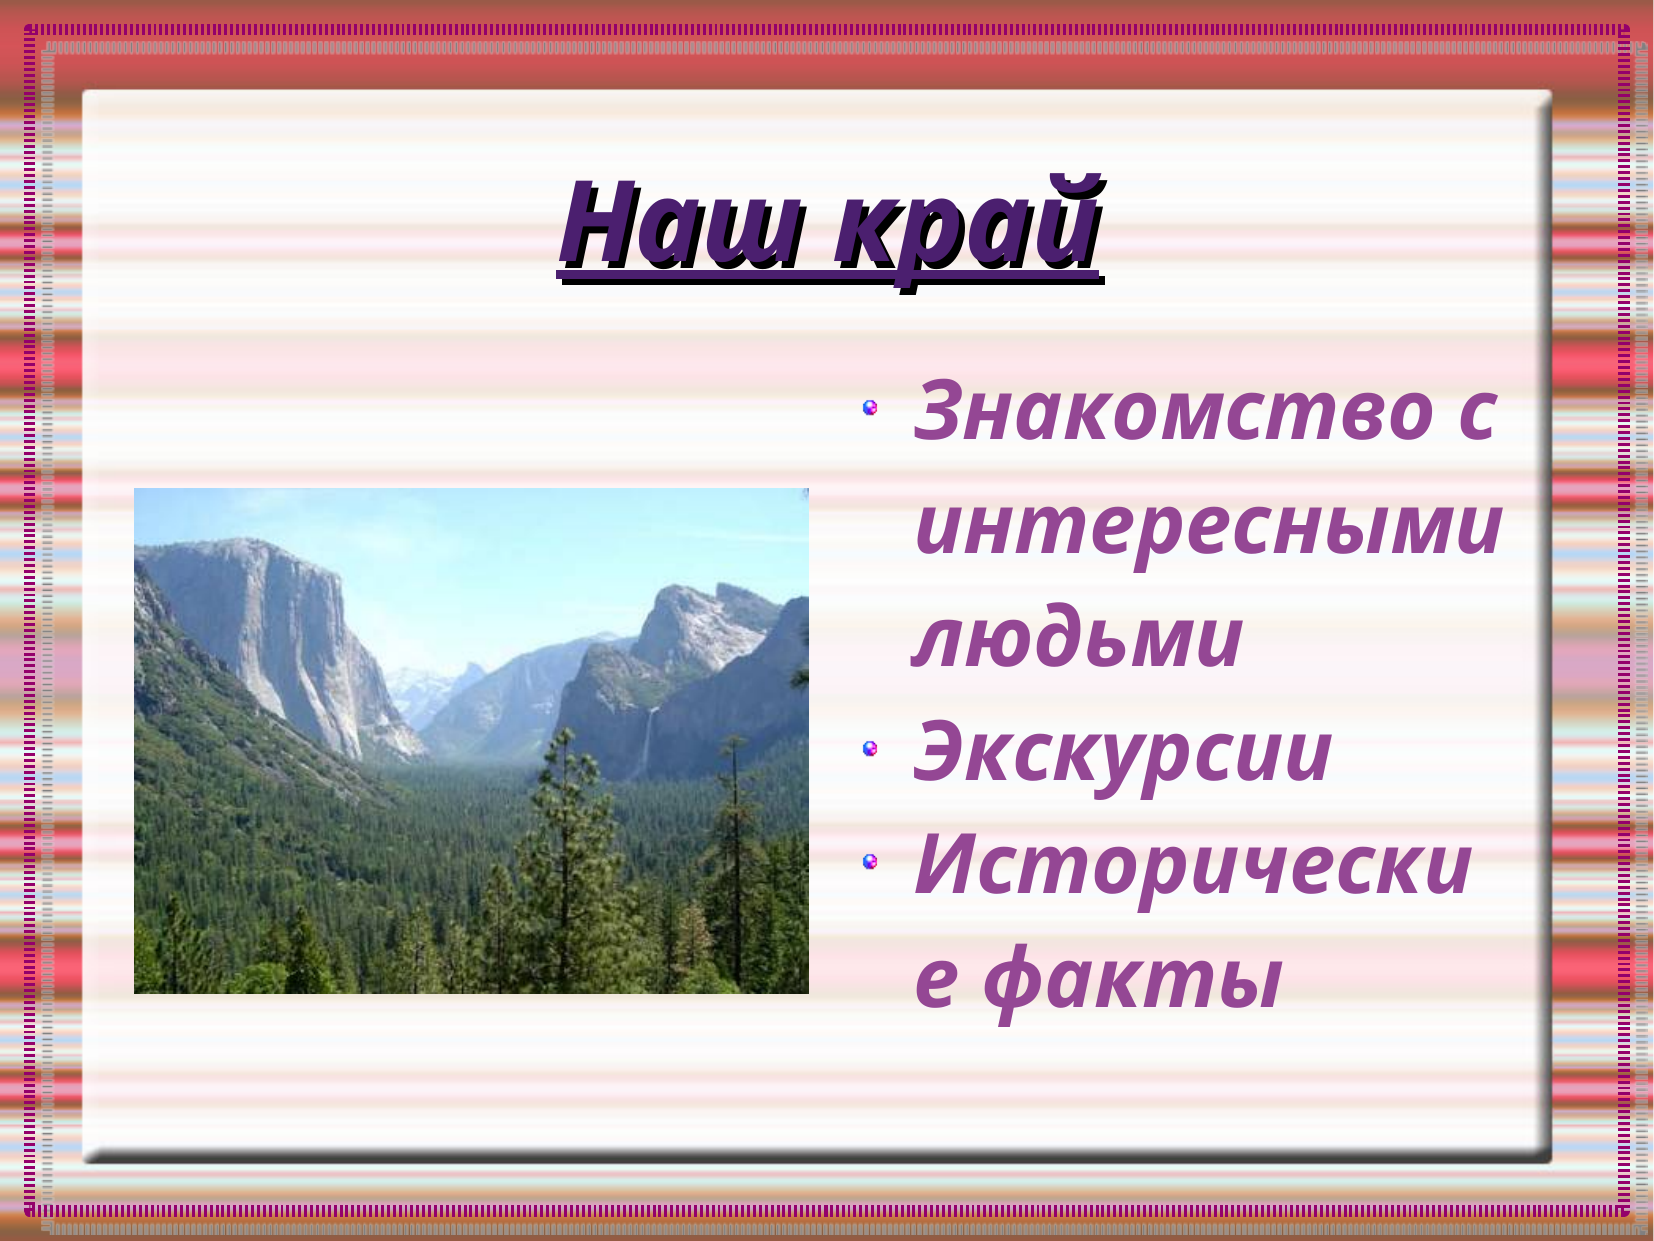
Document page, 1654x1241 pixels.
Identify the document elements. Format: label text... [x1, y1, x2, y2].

picture [0, 0, 1654, 1241]
list Знакомство с интересными людьми Экскурсии Исторические факты [842, 350, 1517, 1133]
title Наш край [121, 114, 1534, 322]
